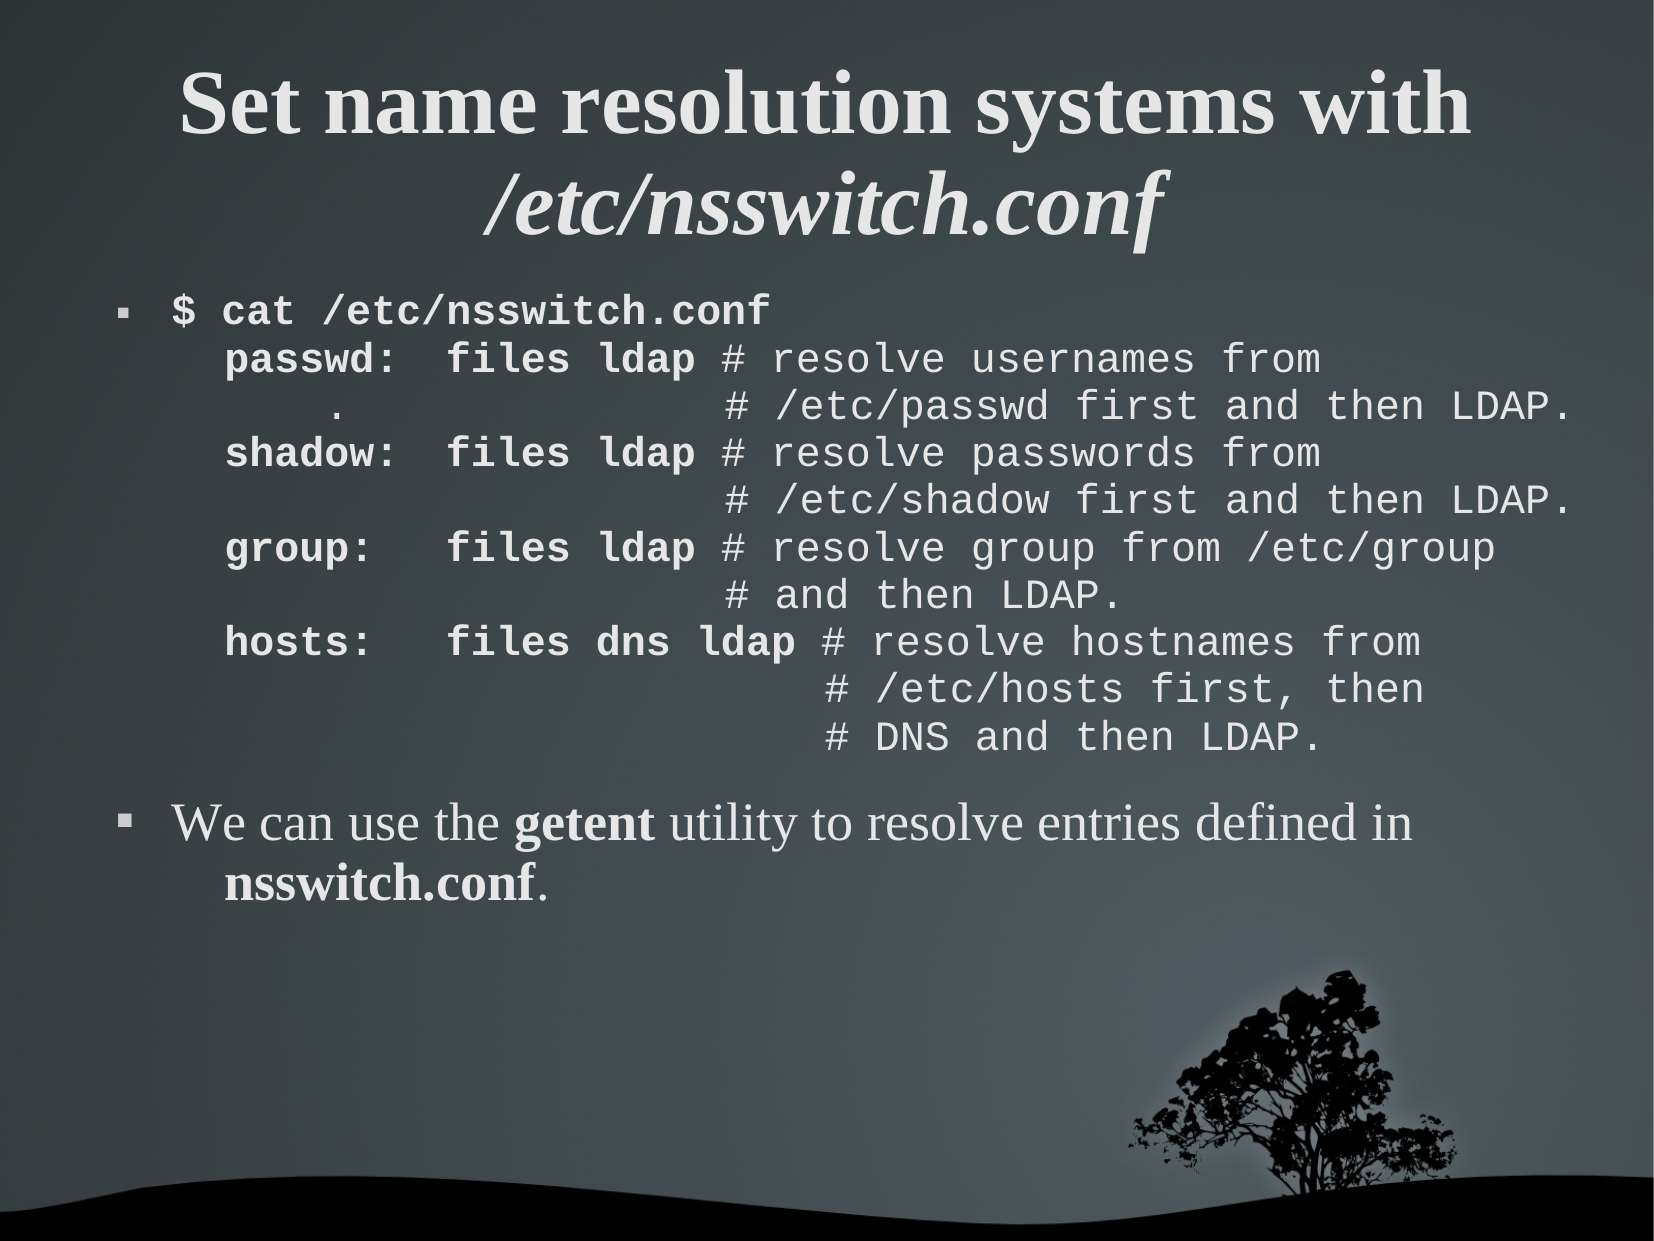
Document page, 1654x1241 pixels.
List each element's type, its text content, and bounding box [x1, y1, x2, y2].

title Set name resolution systems with /etc/nsswitch.conf [82, 33, 1571, 273]
picture [0, 0, 1654, 1241]
list $ cat /etc/nsswitch.conf passwd: files ldap # resolve usernames from . # /etc/passwd first and then LDAP. shadow: files ldap # resolve passwords from # /etc/shadow first and then LDAP. group: files ldap # resolve group from /etc/group # and then LDAP. hosts: files dns ldap # resolve hostnames from # /etc/hosts first, then # DNS and then LDAP. We can use the getent utility to resolve entries defined in nsswitch.conf. [82, 290, 1586, 1200]
